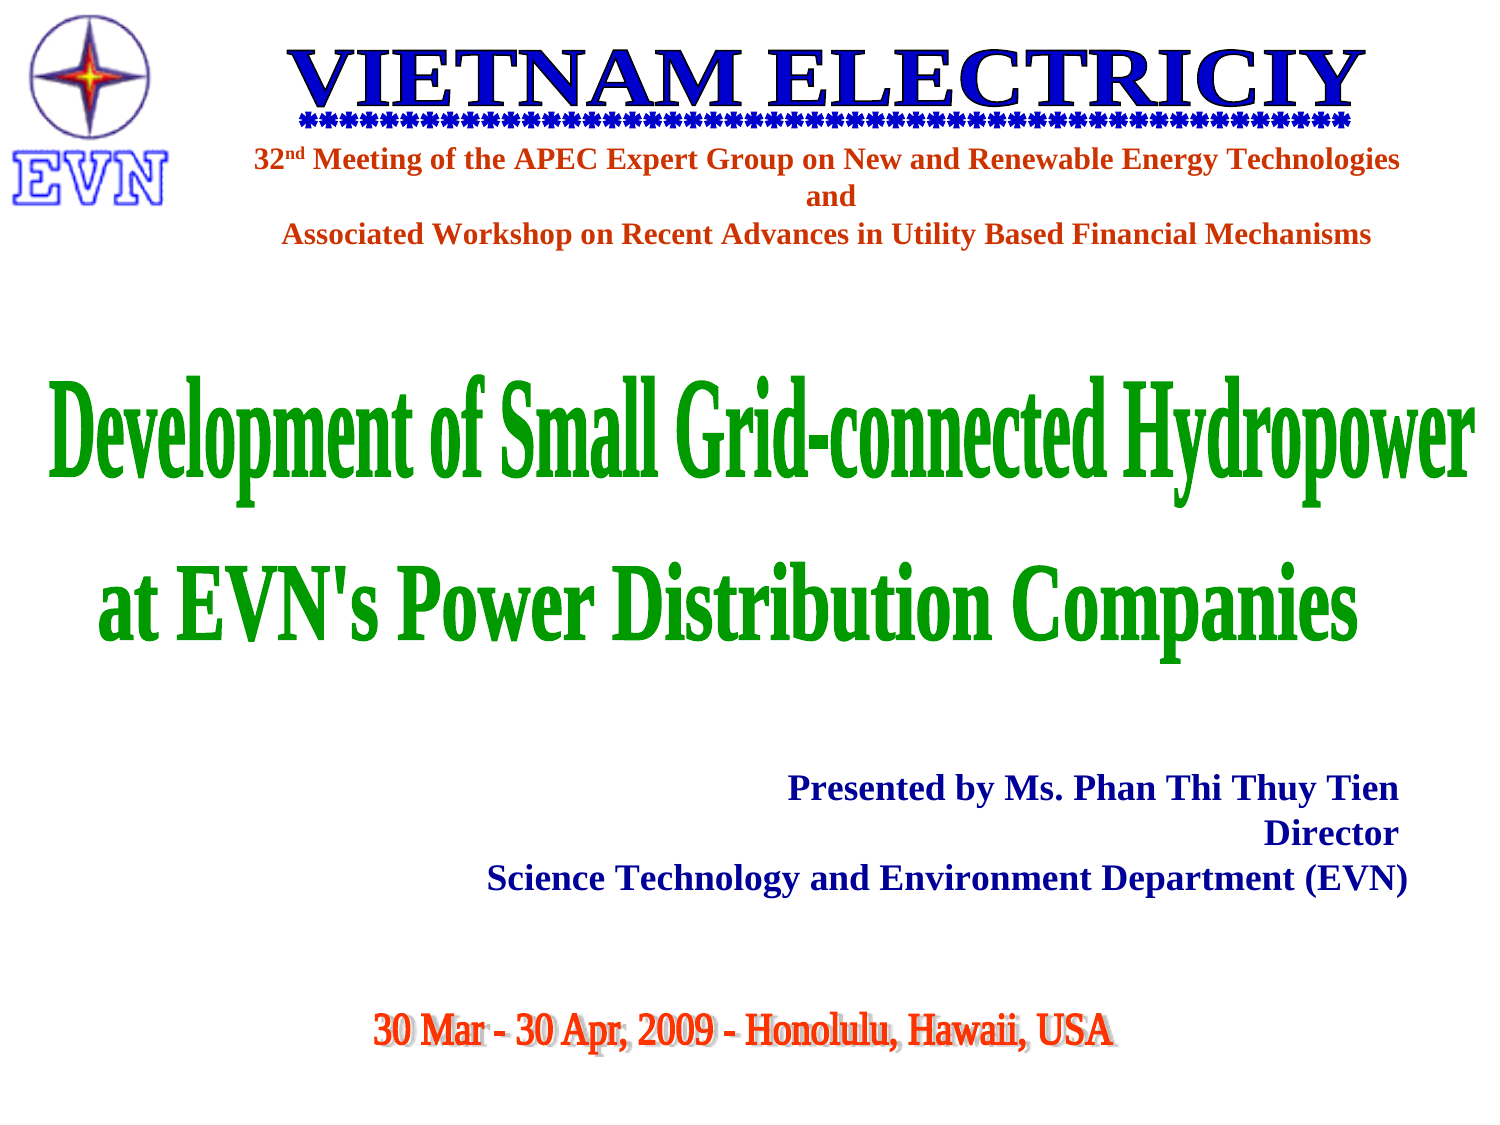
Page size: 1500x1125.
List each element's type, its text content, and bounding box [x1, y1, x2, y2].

text_box Development of Small Grid-connected Hydropower [774, 376, 807, 478]
text_box at EVN's Power Distribution Companies [177, 566, 222, 640]
text_box Development of Small Grid-connected Hydropower [431, 408, 460, 478]
text_box VIETNAM ELECTRICIY [586, 50, 654, 106]
text_box VIETNAM ELECTRICIY [287, 50, 354, 107]
text_box VIETNAM ELECTRICIY [357, 50, 389, 106]
text_box at EVN's Power Distribution Companies [225, 566, 277, 642]
text_box at EVN's Power Distribution Companies [953, 587, 992, 640]
text_box at EVN's Power Distribution Companies [1160, 587, 1198, 664]
text_box Development of Small Grid-connected Hydropower [124, 410, 157, 478]
text_box at EVN's Power Distribution Companies [564, 586, 594, 640]
text_box Development of Small Grid-connected Hydropower [356, 408, 391, 477]
text_box VIETNAM ELECTRICIY [393, 50, 450, 106]
text_box Development of Small Grid-connected Hydropower [755, 410, 771, 477]
text_box at EVN's Power Distribution Companies [790, 562, 828, 641]
text_box Development of Small Grid-connected Hydropower [860, 408, 889, 478]
text_box Development of Small Grid-connected Hydropower [328, 408, 354, 478]
text_box at EVN's Power Distribution Companies [1238, 587, 1277, 640]
text_box Development of Small Grid-connected Hydropower [462, 375, 484, 477]
text_box 30 Mar - 30 Apr, 2009 - Honolulu, Hawaii, USA [421, 1014, 454, 1045]
text_box Development of Small Grid-connected Hydropower [1448, 408, 1474, 477]
text_box Development of Small Grid-connected Hydropower [1174, 410, 1206, 508]
text_box Development of Small Grid-connected Hydropower [187, 376, 203, 477]
text_box Development of Small Grid-connected Hydropower [641, 376, 657, 477]
text_box at EVN's Power Distribution Companies [352, 587, 377, 641]
text_box Development of Small Grid-connected Hydropower [97, 408, 123, 478]
text_box VIETNAM ELECTRICIY [1159, 50, 1190, 106]
text_box Development of Small Grid-connected Hydropower [1021, 395, 1042, 478]
text_box Presented by Ms. Phan Thi Thuy Tien Director Science Technology and Environment Department (EVN) [183, 751, 1424, 910]
text_box Development of Small Grid-connected Hydropower [1124, 382, 1173, 477]
text_box at EVN's Power Distribution Companies [1332, 587, 1357, 641]
text_box Development of Small Grid-connected Hydropower [50, 381, 93, 477]
text_box at EVN's Power Distribution Companies [1278, 588, 1297, 640]
text_box VIETNAM ELECTRICIY [1197, 49, 1255, 107]
text_box at EVN's Power Distribution Companies [1101, 587, 1159, 640]
text_box VIETNAM ELECTRICIY [655, 50, 741, 106]
text_box VIETNAM ELECTRICIY [456, 50, 517, 106]
text_box Development of Small Grid-connected Hydropower [964, 408, 990, 478]
text_box Development of Small Grid-connected Hydropower [1272, 408, 1300, 478]
text_box Development of Small Grid-connected Hydropower [1419, 408, 1445, 478]
text_box at EVN's Power Distribution Companies [1013, 565, 1058, 641]
picture [0, 0, 179, 223]
text_box at EVN's Power Distribution Companies [1202, 587, 1236, 641]
text_box VIETNAM ELECTRICIY [1264, 50, 1296, 106]
text_box at EVN's Power Distribution Companies [532, 587, 561, 641]
text_box Development of Small Grid-connected Hydropower [1208, 376, 1242, 478]
text_box Development of Small Grid-connected Hydropower [392, 395, 413, 478]
text_box VIETNAM ELECTRICIY [831, 50, 890, 106]
text_box VIETNAM ELECTRICIY [1026, 50, 1087, 106]
text_box Development of Small Grid-connected Hydropower [1370, 410, 1418, 478]
text_box at EVN's Power Distribution Companies [1065, 587, 1097, 641]
text_box Development of Small Grid-connected Hydropower [1303, 408, 1336, 507]
text_box VIETNAM ELECTRICIY [519, 50, 585, 106]
text_box at EVN's Power Distribution Companies [872, 577, 895, 641]
text_box at EVN's Power Distribution Companies [666, 588, 684, 640]
text_box Development of Small Grid-connected Hydropower [677, 381, 724, 478]
text_box at EVN's Power Distribution Companies [478, 588, 530, 641]
text_box Development of Small Grid-connected Hydropower [502, 381, 533, 478]
text_box at EVN's Power Distribution Companies [771, 588, 789, 640]
text_box Development of Small Grid-connected Hydropower [1044, 408, 1070, 478]
text_box VIETNAM ELECTRICIY [1089, 50, 1158, 106]
text_box Development of Small Grid-connected Hydropower [206, 408, 234, 478]
text_box at EVN's Power Distribution Companies [686, 587, 712, 641]
text_box Development of Small Grid-connected Hydropower [623, 376, 639, 477]
text_box at EVN's Power Distribution Companies [613, 566, 661, 640]
text_box Development of Small Grid-connected Hydropower [726, 408, 753, 477]
text_box Development of Small Grid-connected Hydropower [237, 408, 270, 507]
text_box Development of Small Grid-connected Hydropower [1340, 408, 1369, 478]
text_box Development of Small Grid-connected Hydropower [831, 408, 857, 478]
text_box at EVN's Power Distribution Companies [918, 587, 949, 641]
text_box at EVN's Power Distribution Companies [739, 586, 769, 640]
text_box Development of Small Grid-connected Hydropower [537, 408, 589, 477]
text_box at EVN's Power Distribution Companies [398, 566, 440, 640]
text_box Development of Small Grid-connected Hydropower [993, 408, 1019, 478]
text_box at EVN's Power Distribution Companies [278, 566, 330, 640]
text_box at EVN's Power Distribution Companies [831, 588, 869, 641]
text_box VIETNAM ELECTRICIY [895, 50, 952, 106]
text_box at EVN's Power Distribution Companies [1300, 587, 1328, 641]
text_box at EVN's Power Distribution Companies [714, 577, 738, 641]
text_box Development of Small Grid-connected Hydropower [591, 408, 622, 478]
text_box Development of Small Grid-connected Hydropower [159, 408, 185, 478]
text_box at EVN's Power Distribution Companies [135, 577, 158, 641]
text_box Development of Small Grid-connected Hydropower [928, 408, 962, 477]
text_box Development of Small Grid-connected Hydropower [1243, 408, 1270, 477]
text_box VIETNAM ELECTRICIY [768, 50, 826, 106]
text_box 32nd Meeting of the APEC Expert Group on New and Renewable Energy Technologies and Associated Workshop on Recent Advances in Utility Based Financial Mechanisms [212, 137, 1450, 259]
text_box Development of Small Grid-connected Hydropower [274, 408, 326, 477]
text_box VIETNAM ELECTRICIY [1299, 50, 1365, 106]
text_box at EVN's Power Distribution Companies [444, 587, 476, 641]
text_box Development of Small Grid-connected Hydropower [892, 408, 926, 477]
text_box Development of Small Grid-connected Hydropower [1073, 376, 1107, 478]
text_box at EVN's Power Distribution Companies [896, 588, 915, 640]
text_box VIETNAM ELECTRICIY [961, 49, 1018, 107]
text_box at EVN's Power Distribution Companies [99, 587, 133, 641]
